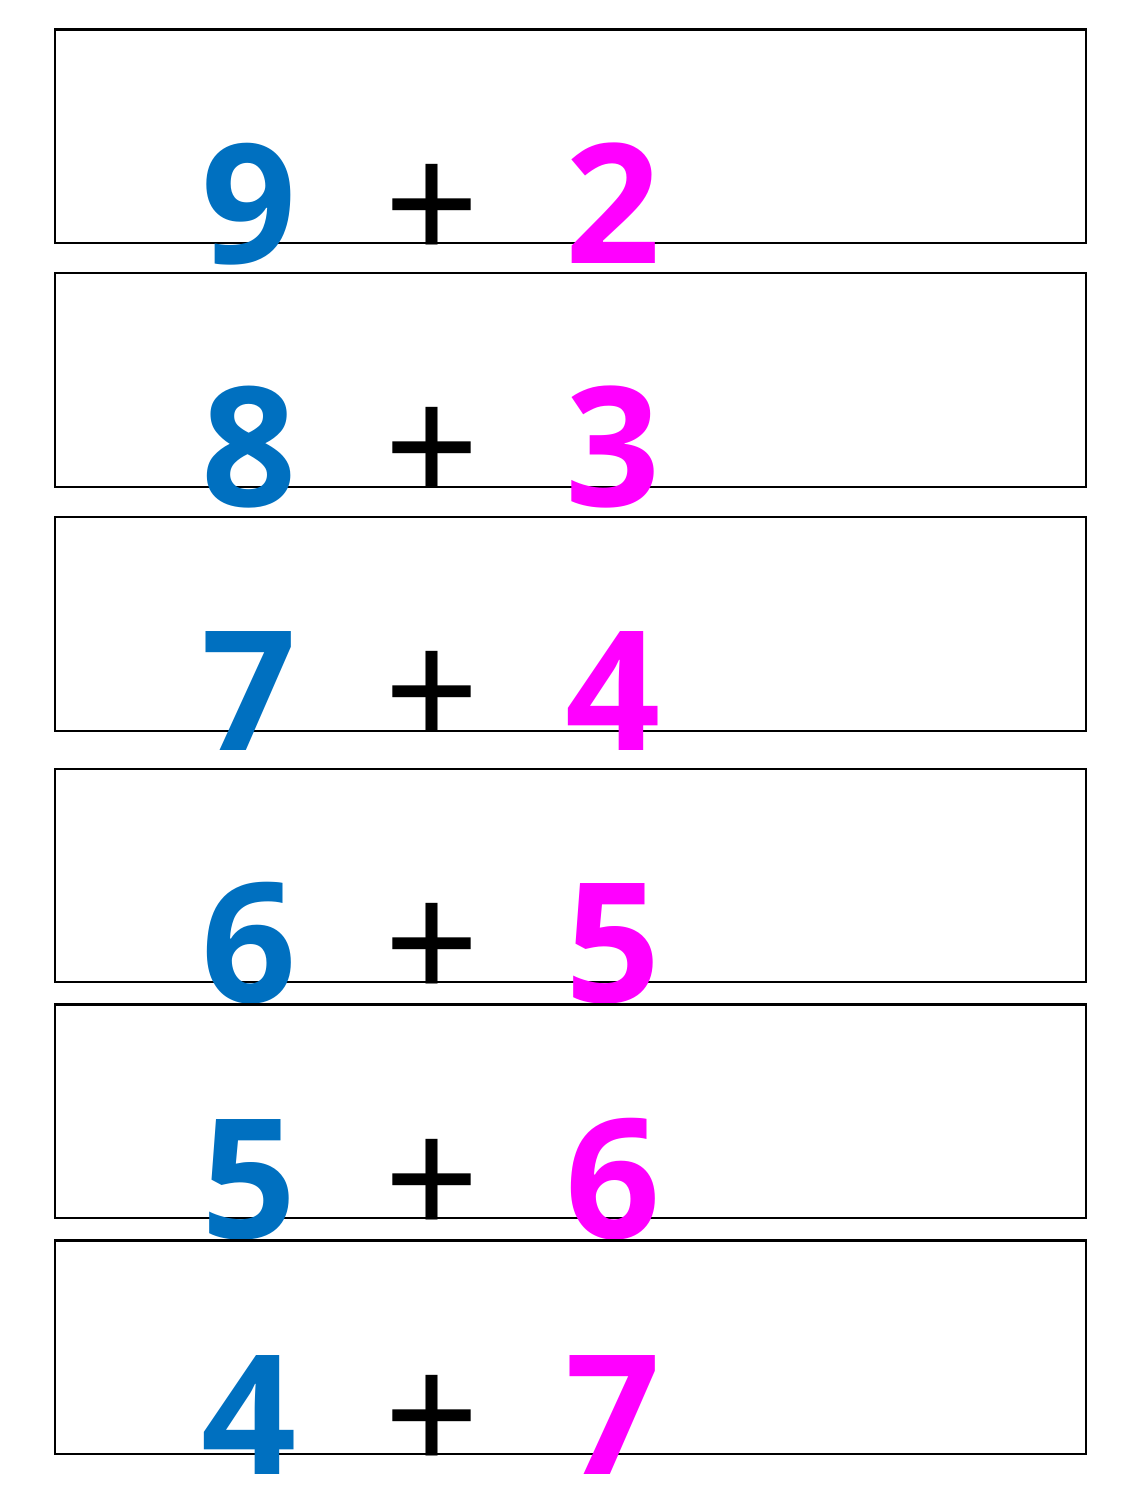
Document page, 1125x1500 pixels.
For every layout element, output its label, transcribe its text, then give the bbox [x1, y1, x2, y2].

text_box 6 + 5 [187, 828, 677, 1005]
text_box 5 + 6 [187, 1064, 677, 1241]
text_box 7 + 4 [187, 576, 677, 769]
text_box 8 + 3 [187, 333, 677, 517]
text_box [55, 517, 1086, 731]
text_box 9 + 2 [187, 89, 677, 273]
text_box [55, 30, 1086, 243]
text_box [55, 1241, 1086, 1454]
text_box 4 + 7 [187, 1300, 677, 1500]
text_box [55, 273, 1086, 487]
text_box [55, 1005, 1086, 1218]
text_box [55, 769, 1086, 982]
